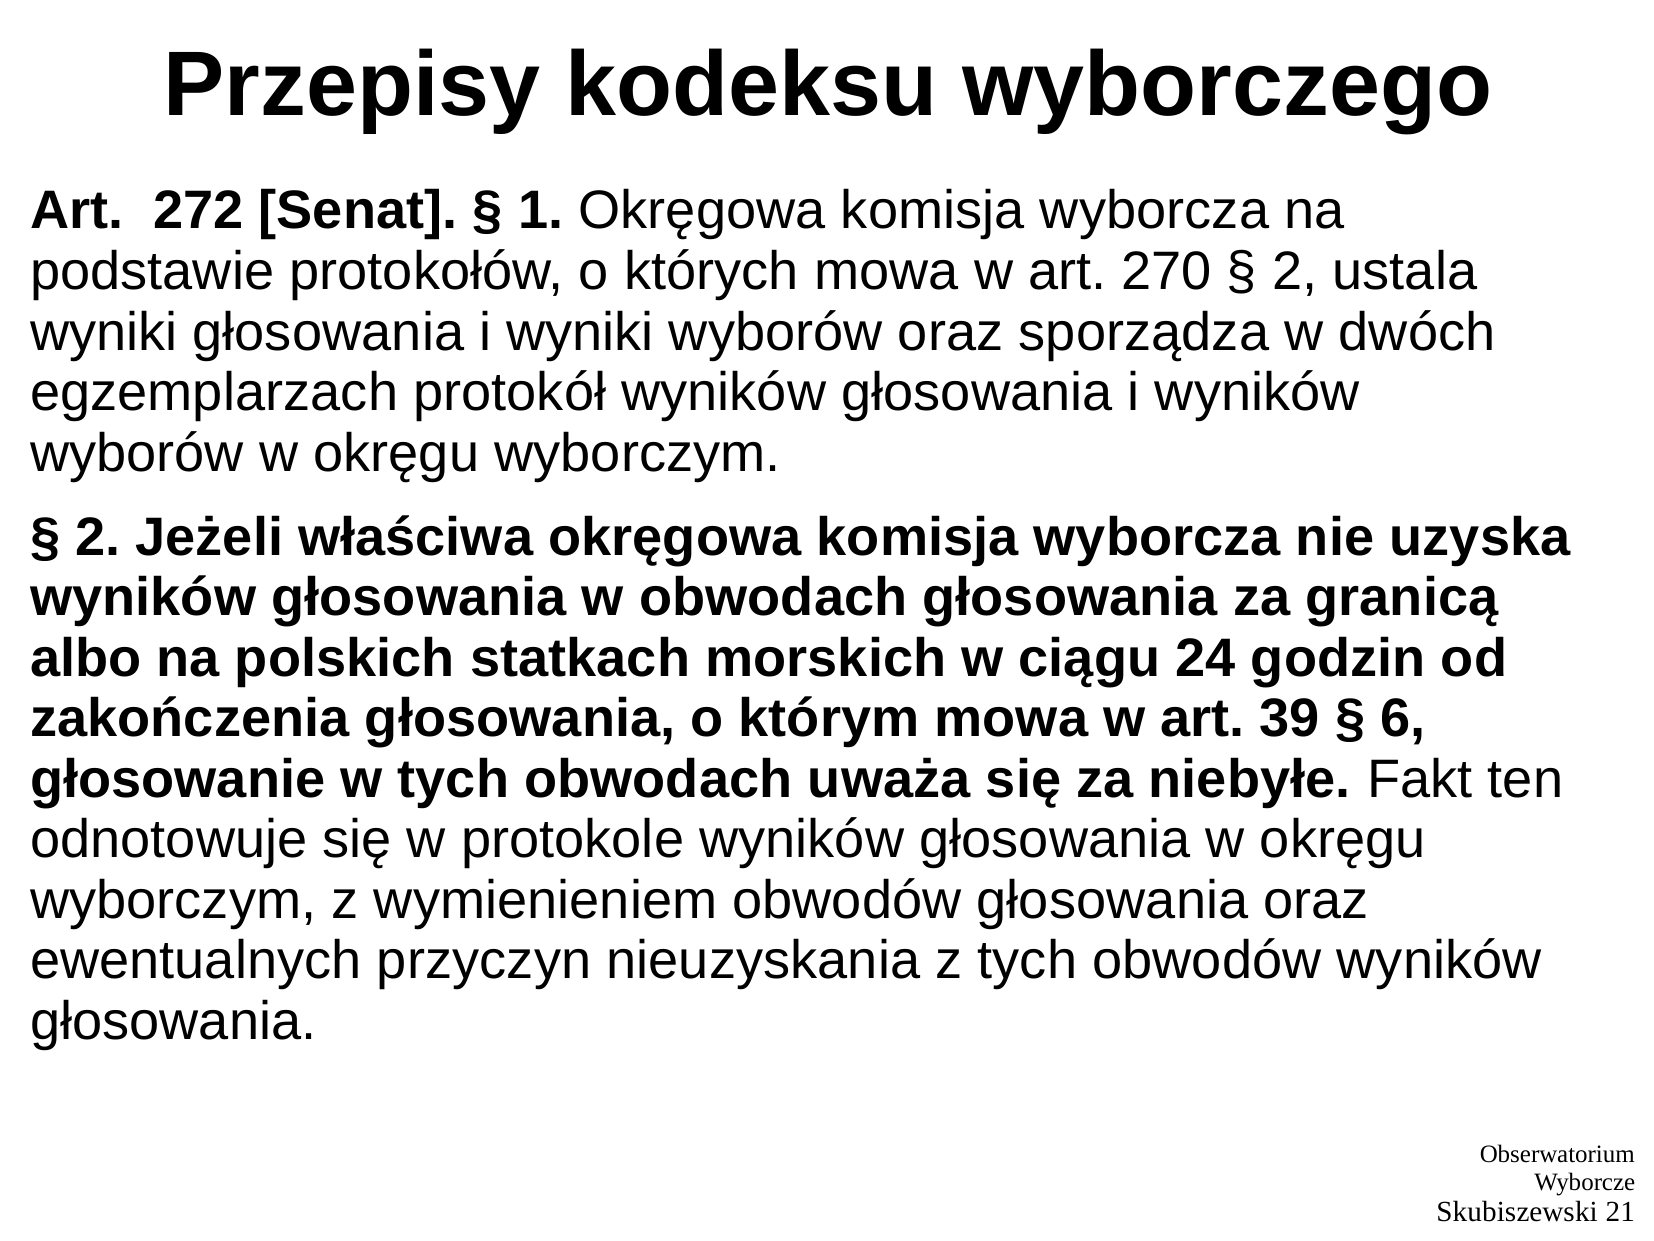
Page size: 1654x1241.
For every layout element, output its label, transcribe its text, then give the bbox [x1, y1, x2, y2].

title Przepisy kodeksu wyborczego [84, 32, 1573, 180]
list Art. 272 [Senat]. § 1. Okręgowa komisja wyborcza na podstawie protokołów, o których mowa w art. 270 § 2, ustala wyniki głosowania i wyniki wyborów oraz sporządza w dwóch egzemplarzach protokół wyników głosowania i wyników wyborów w okręgu wyborczym. § 2. Jeżeli właściwa okręgowa komisja wyborcza nie uzyska wyników głosowania w obwodach głosowania za granicą albo na polskich statkach morskich w ciągu 24 godzin od zakończenia głosowania, o którym mowa w art. 39 § 6, głosowanie w tych obwodach uważa się za niebyłe. Fakt ten odnotowuje się w protokole wyników głosowania w okręgu wyborczym, z wymienieniem obwodów głosowania oraz ewentualnych przyczyn nieuzyskania z tych obwodów wyników głosowania. [30, 180, 1583, 1216]
